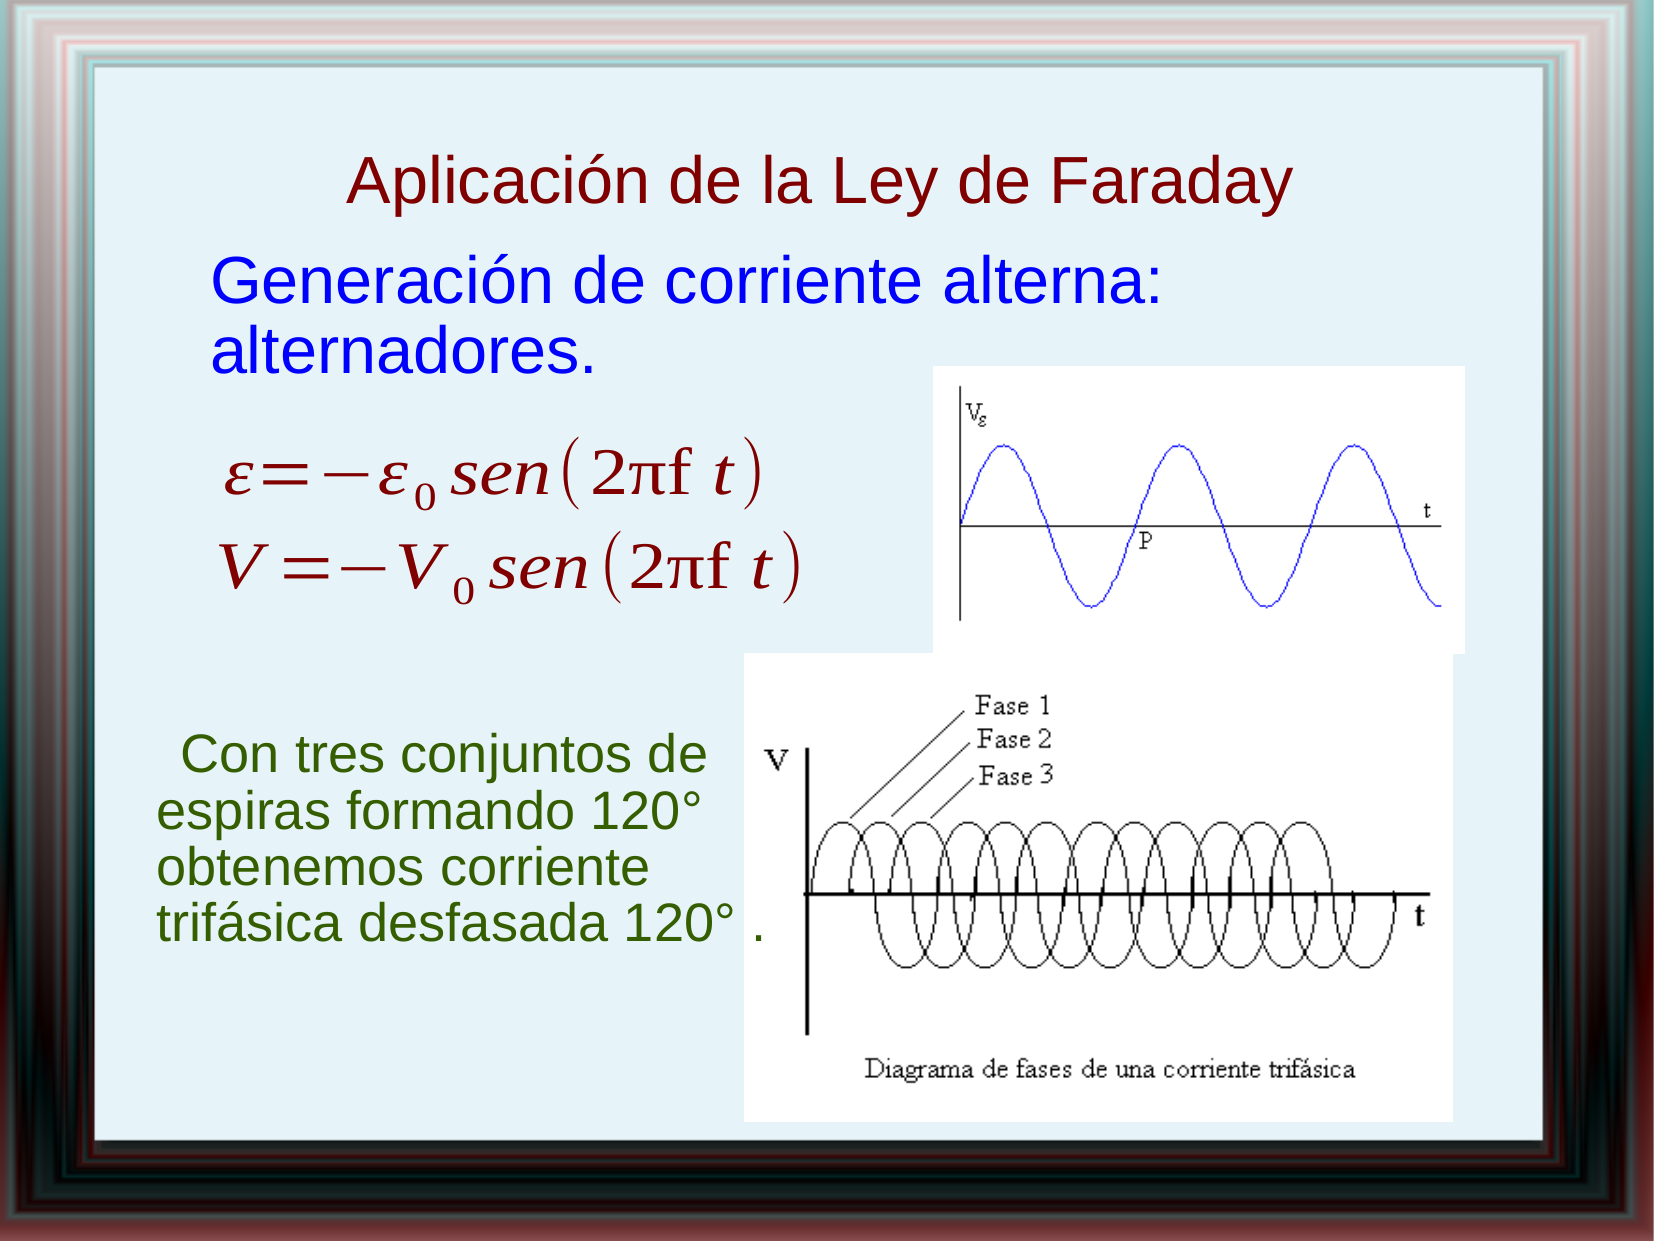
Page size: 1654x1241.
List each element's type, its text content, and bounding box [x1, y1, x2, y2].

picture [0, 0, 1654, 1241]
text_box Generación de corriente alterna: alternadores. [165, 241, 1300, 401]
text_box Con tres conjuntos de espiras formando 120° obtenemos corriente trifásica desfasada 120° . [141, 720, 792, 965]
chart [200, 529, 820, 615]
chart [205, 434, 780, 520]
text_box Aplicación de la Ley de Faraday [271, 141, 1371, 217]
